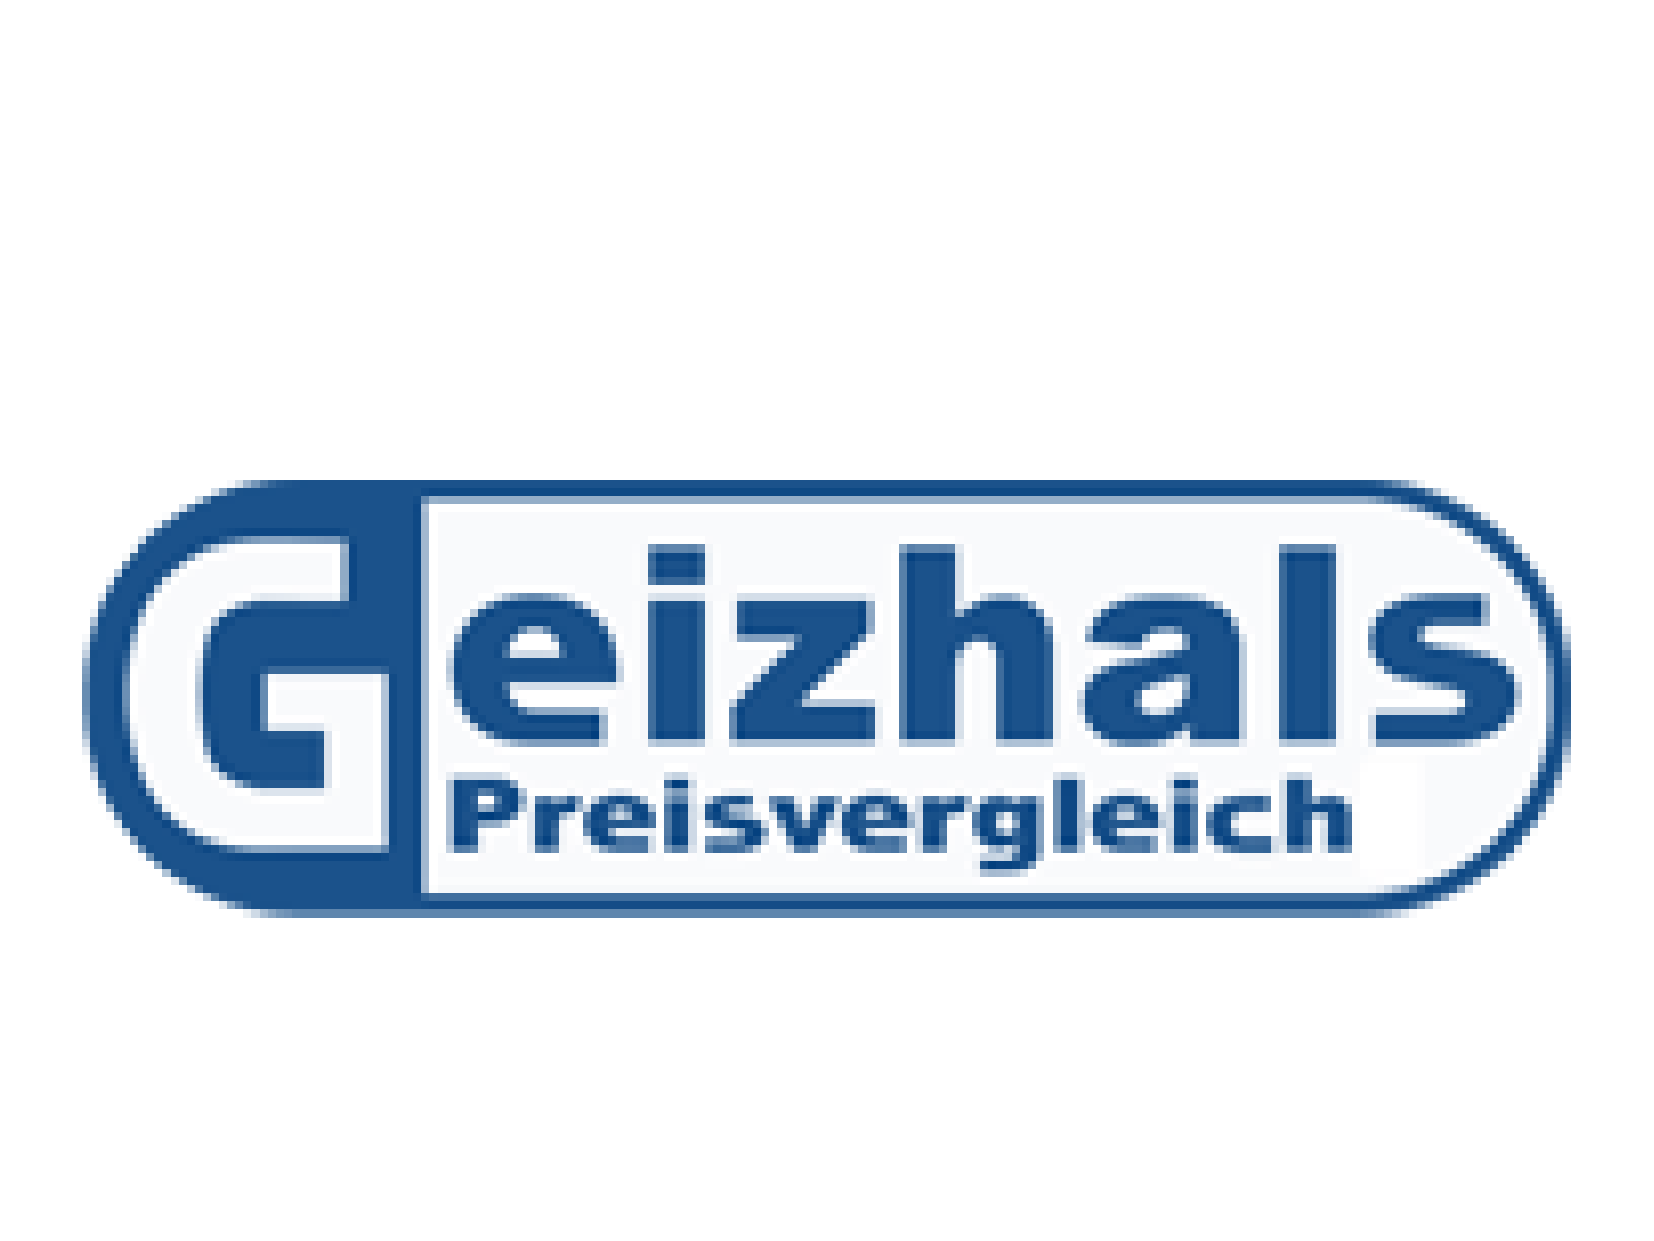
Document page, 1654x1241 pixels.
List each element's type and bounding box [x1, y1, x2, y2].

picture [82, 480, 1571, 918]
